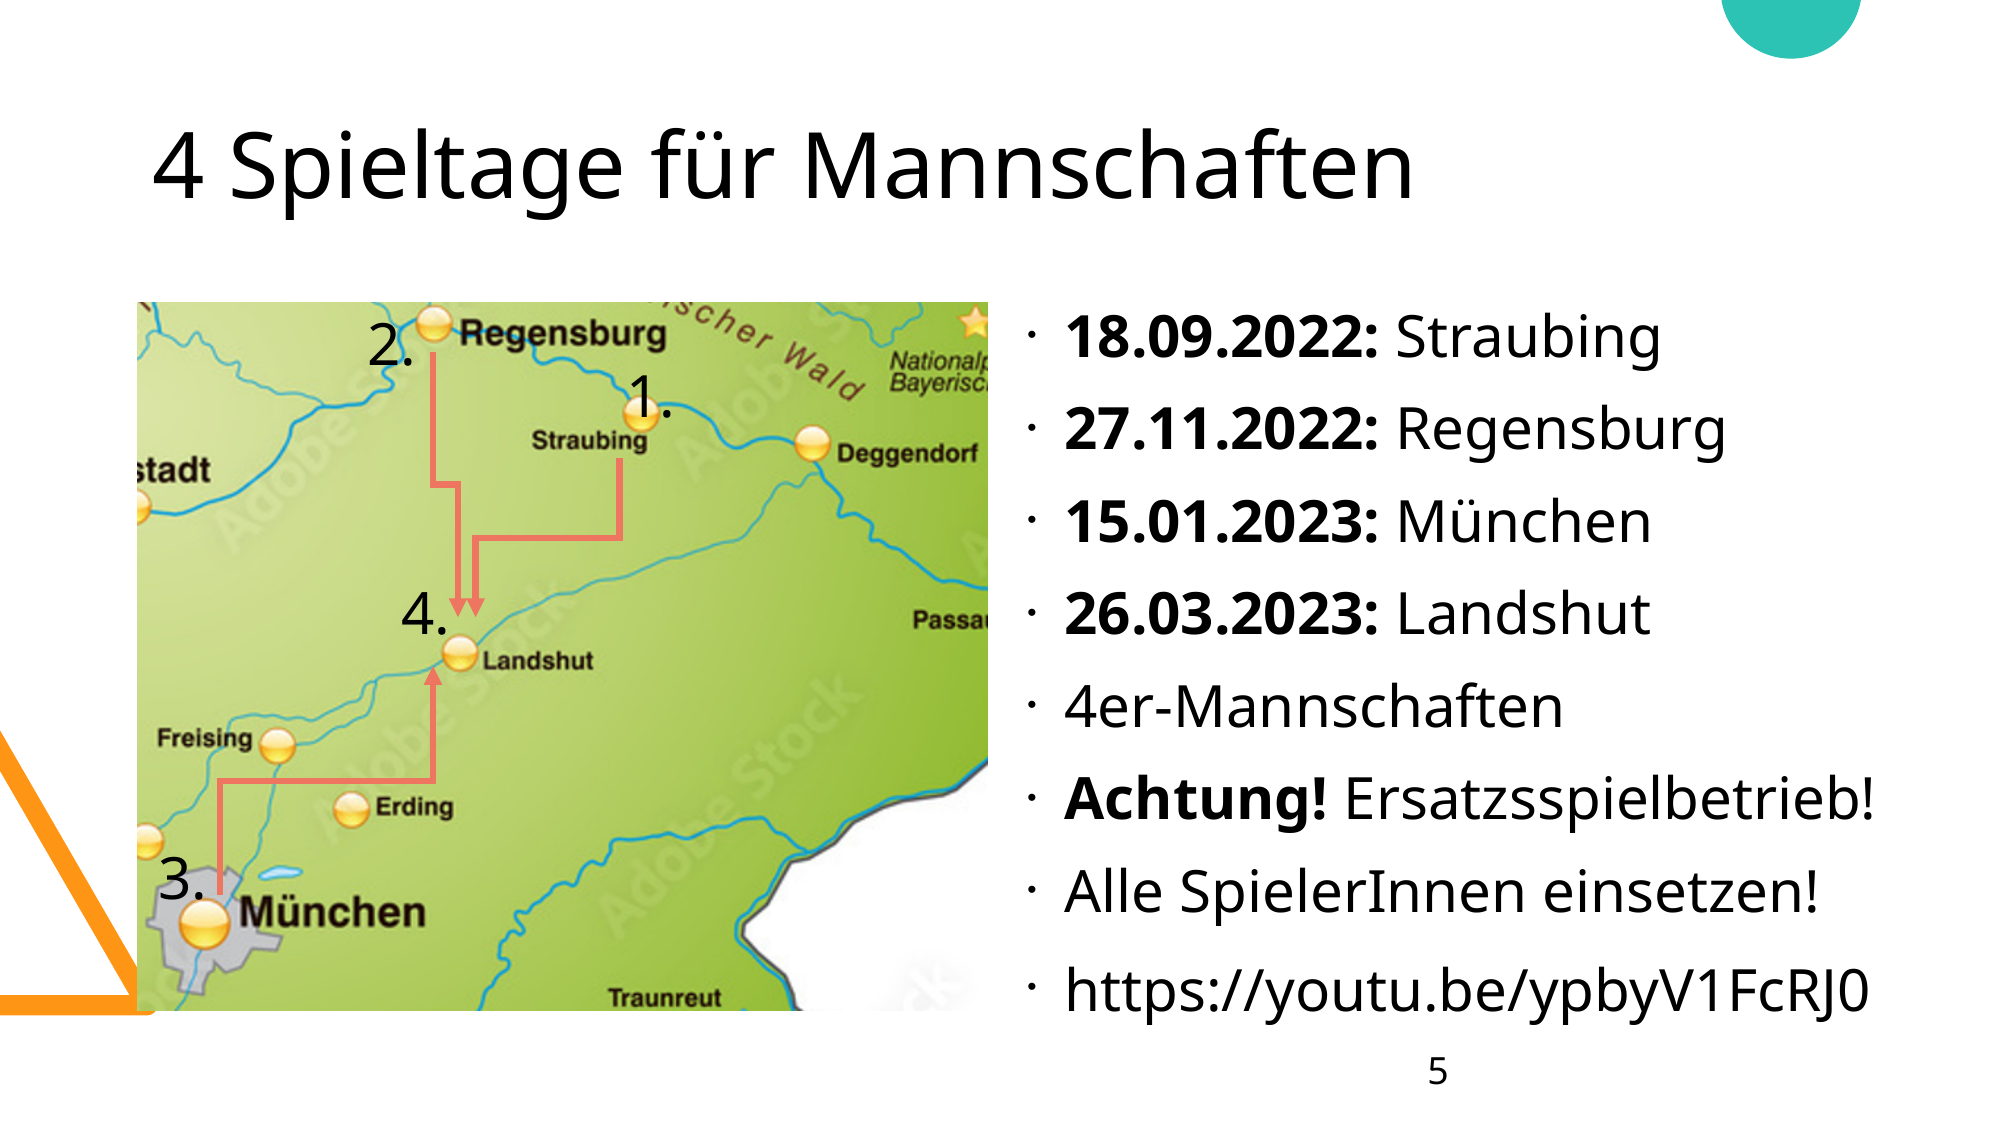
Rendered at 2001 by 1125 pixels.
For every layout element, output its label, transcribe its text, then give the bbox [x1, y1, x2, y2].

text_box 1. [587, 351, 729, 437]
text_box 4. [461, 568, 472, 598]
list 18.09.2022: Straubing 27.11.2022: Regensburg 15.01.2023: München 26.03.2023: Landshut 4er-Mannschaften Achtung! Ersatzsspielbetrieb! Alle SpielerInnen einsetzen! https://youtu.be/ypbyV1FcRJ0 [1012, 299, 1928, 1014]
picture [137, 302, 988, 1011]
title 4 Spieltage für Mannschaften [137, 59, 1863, 278]
text_box 2. [328, 299, 470, 385]
text_box 4. [362, 568, 504, 655]
slide_number <Nummer> [1412, 1042, 1863, 1103]
text_box 3. [119, 833, 261, 919]
